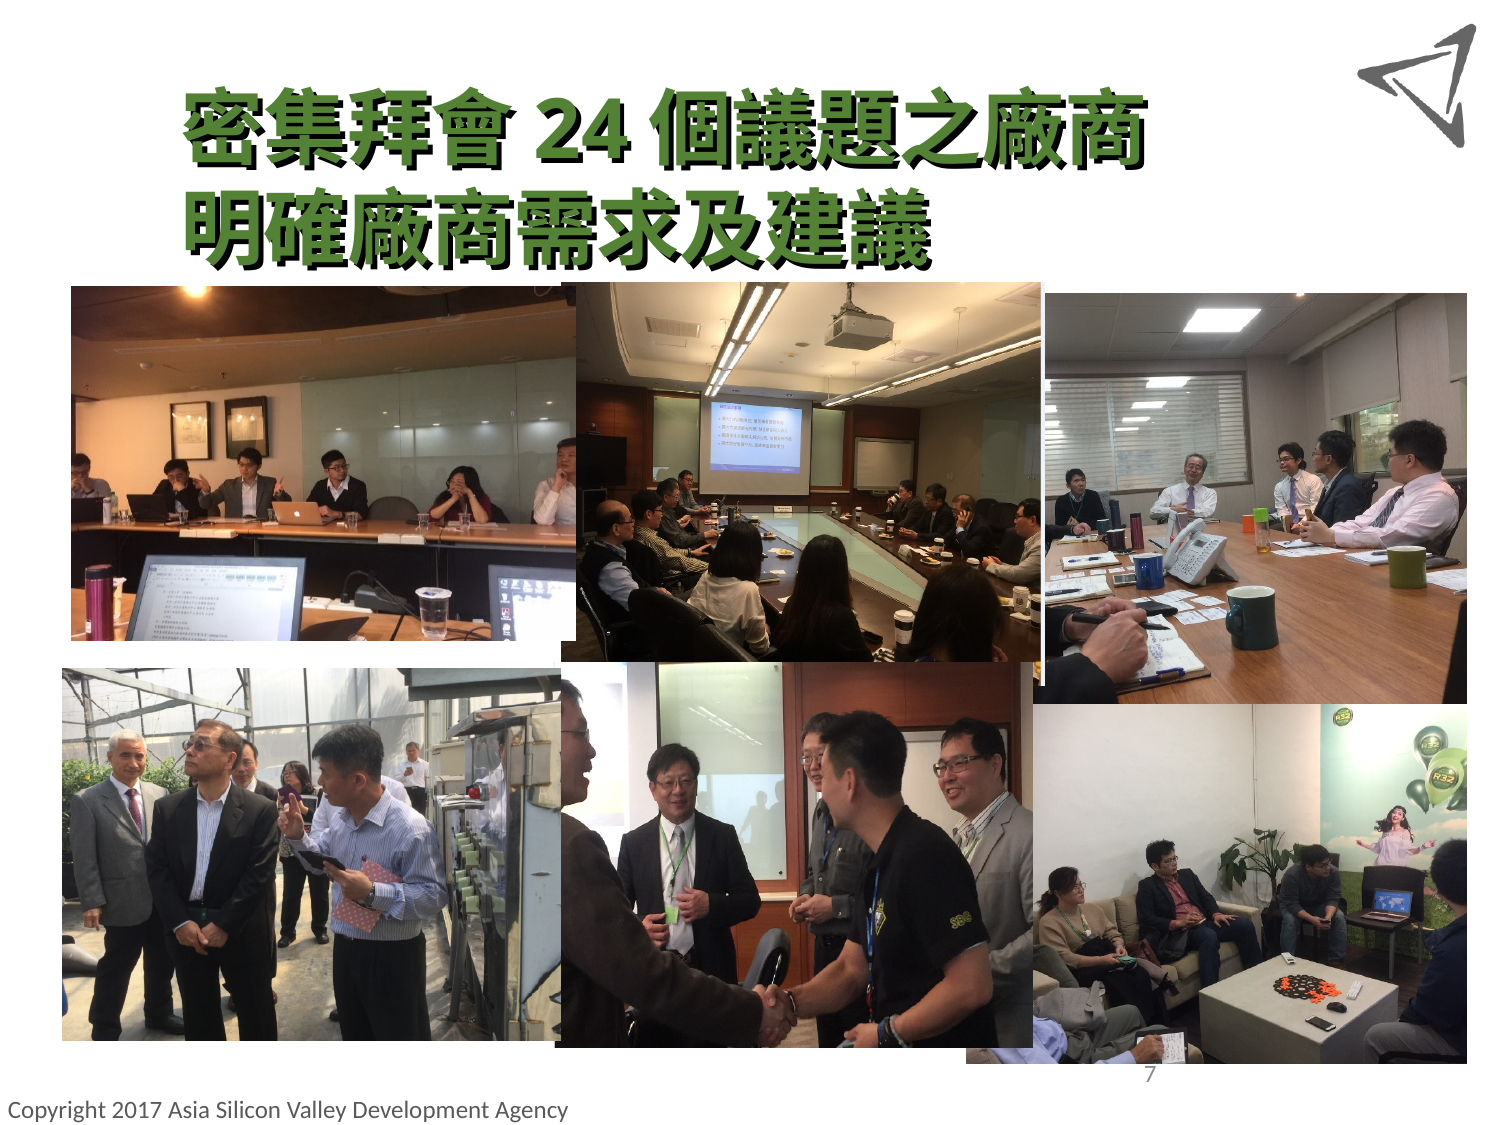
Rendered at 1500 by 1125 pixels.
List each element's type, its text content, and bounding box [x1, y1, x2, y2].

text_box 密集拜會24個議題之廠商 明確廠商需求及建議 [165, 68, 1282, 387]
picture [62, 282, 1467, 1064]
text_box 7 [1128, 1042, 1467, 1103]
